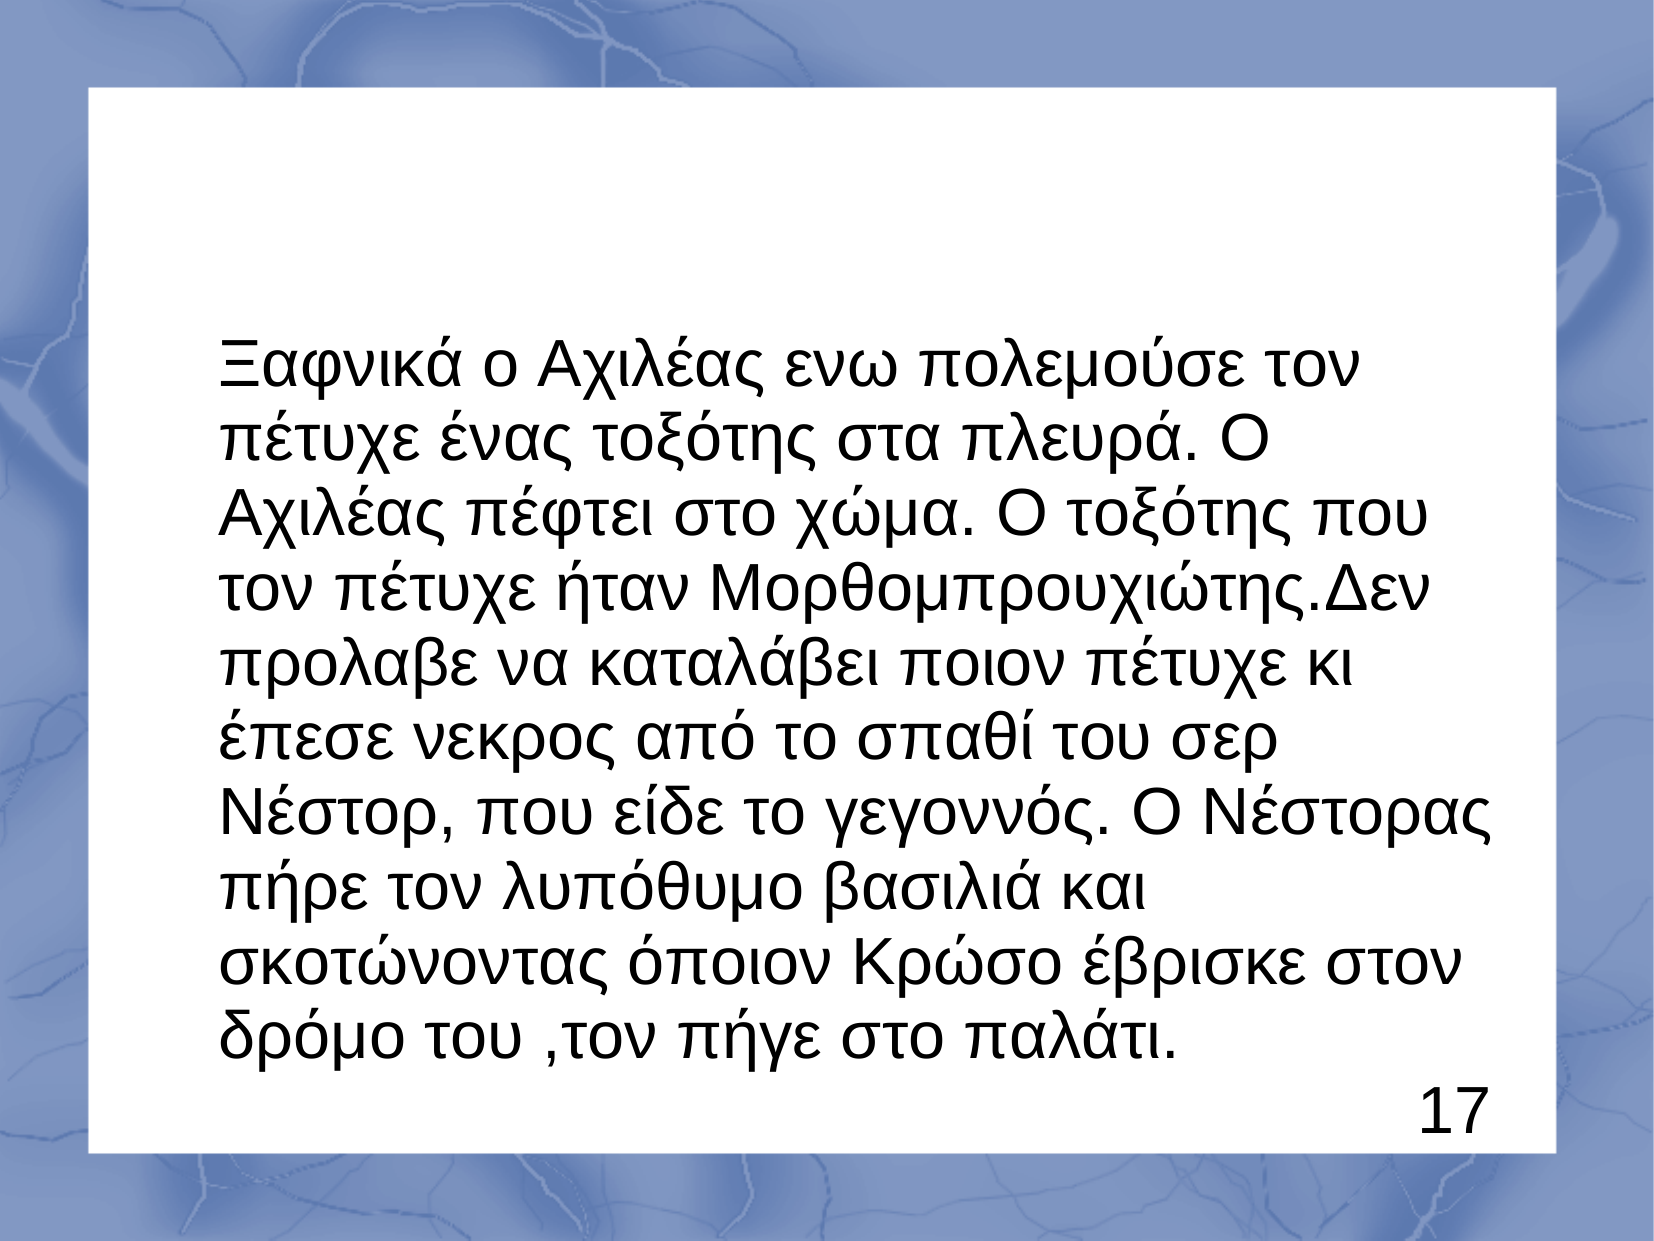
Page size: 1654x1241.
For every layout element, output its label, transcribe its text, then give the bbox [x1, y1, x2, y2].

picture [0, 0, 1654, 1241]
list Ξαφνικά ο Αχιλέας ενω πολεμούσε τον πέτυχε ένας τοξότης στα πλευρά. Ο Αχιλέας πέφτει στο χώμα. Ο τοξότης που τον πέτυχε ήταν Μορθομπρουχιώτης.Δεν προλαβε να καταλάβει ποιον πέτυχε κι έπεσε νεκρος από το σπαθί του σερ Νέστορ, που είδε το γεγοννός. Ο Νέστορας πήρε τον λυπόθυμο βασιλιά και σκοτώνοντας όποιον Κρώσο έβρισκε στον δρόμο του ,τον πήγε στο παλάτι. 17 [147, 325, 1506, 1149]
